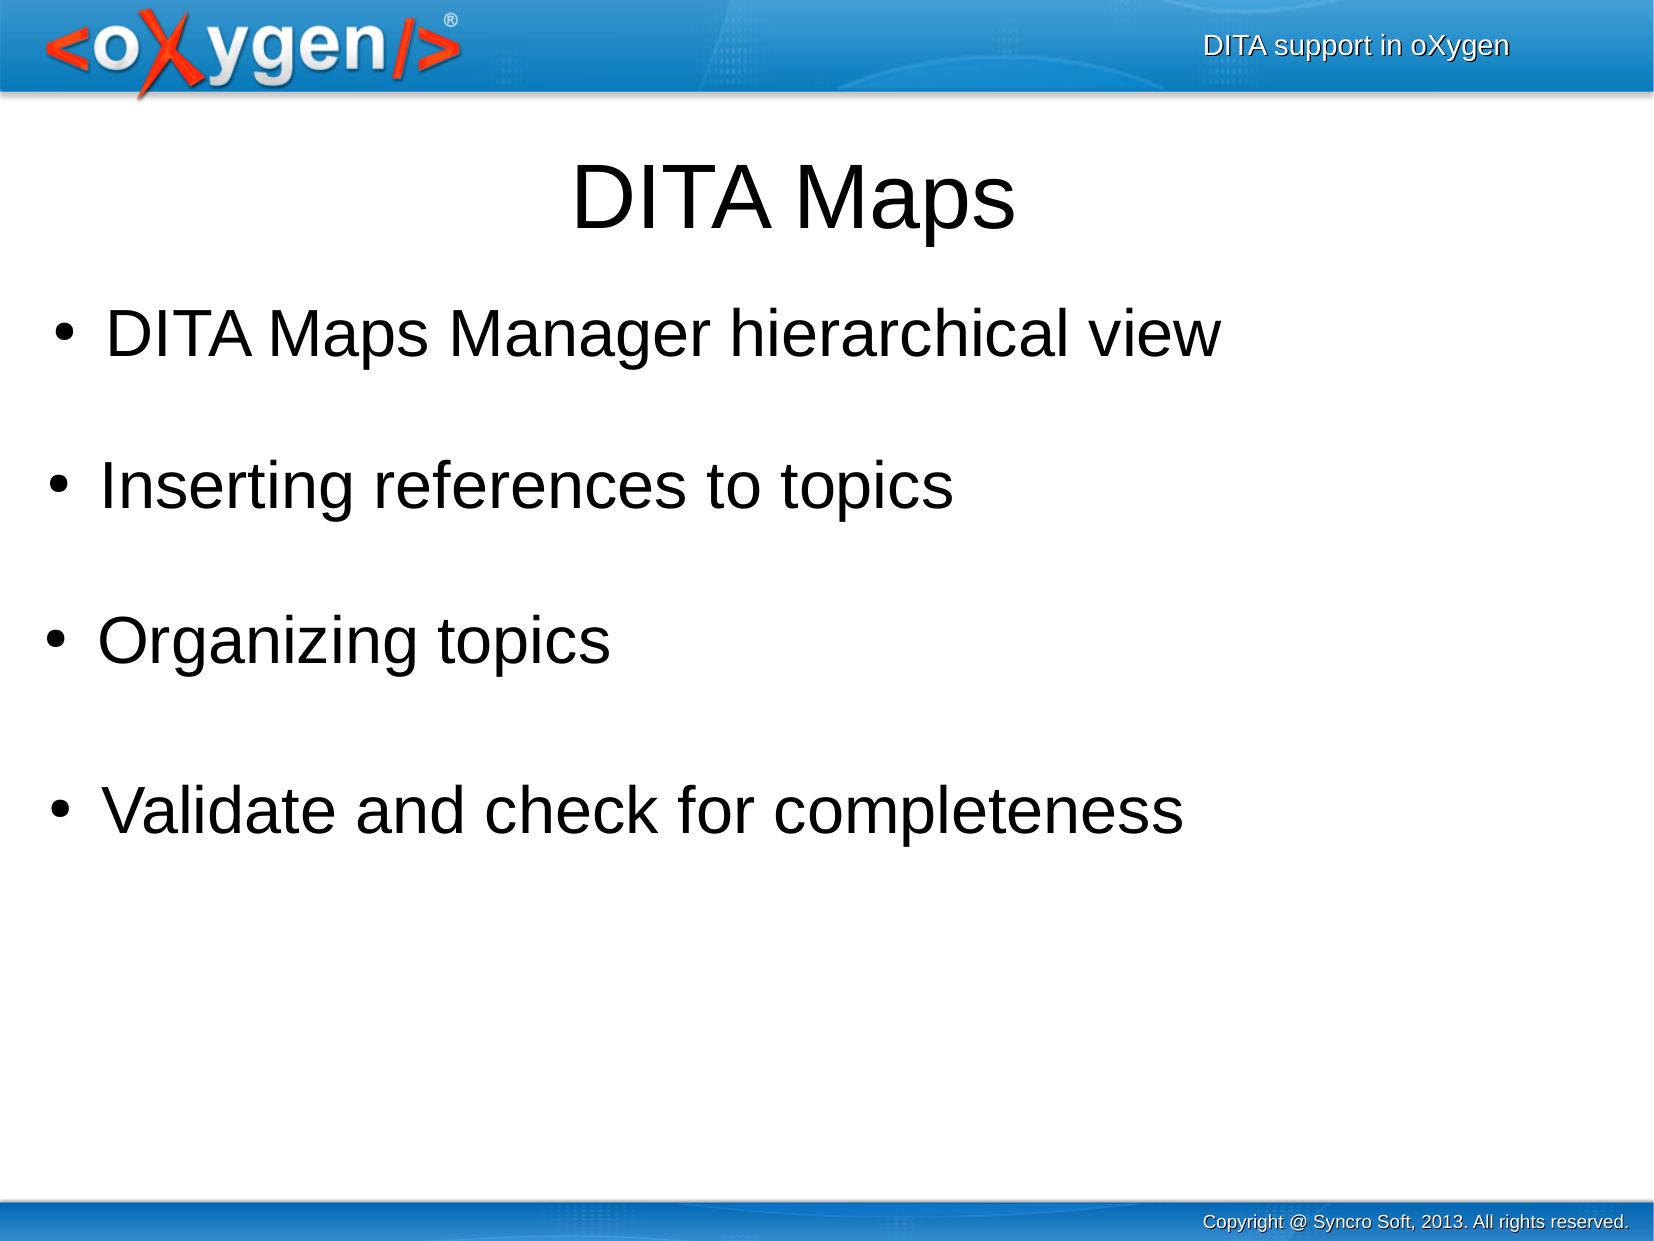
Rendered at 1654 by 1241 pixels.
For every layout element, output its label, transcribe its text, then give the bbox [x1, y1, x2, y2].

list Validate and check for completeness [30, 773, 1504, 872]
list DITA Maps Manager hierarchical view [35, 296, 1508, 394]
list Inserting references to topics [29, 447, 1502, 546]
picture [0, 1195, 1654, 1241]
title DITA Maps [62, 93, 1551, 301]
picture [0, 0, 1654, 109]
list Organizing topics [26, 603, 1499, 701]
